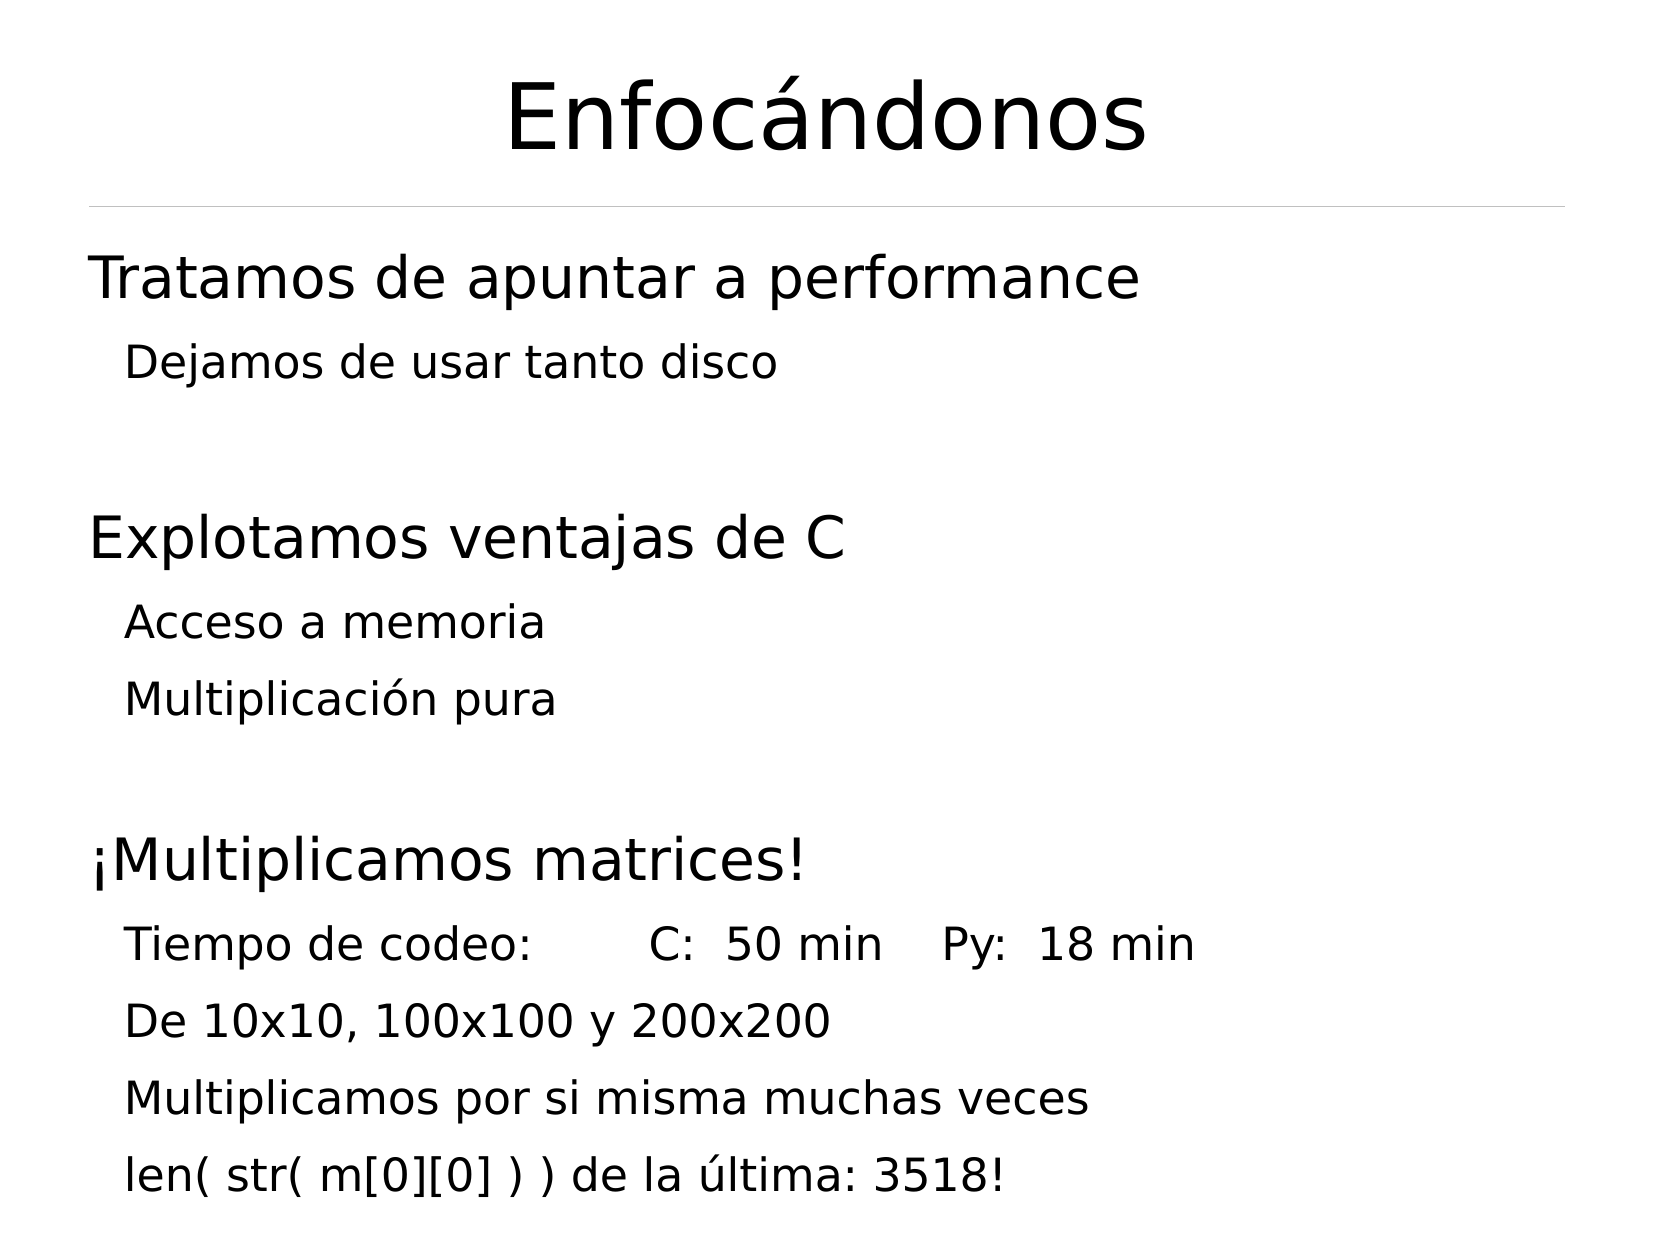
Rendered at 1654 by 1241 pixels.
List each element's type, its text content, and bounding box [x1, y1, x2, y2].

title Enfocándonos [88, 29, 1565, 206]
subtitle Tratamos de apuntar a performance Dejamos de usar tanto disco Explotamos ventajas de C Acceso a memoria Multiplicación pura ¡Multiplicamos matrices! Tiempo de codeo: C: 50 min Py: 18 min De 10x10, 100x100 y 200x200 Multiplicamos por si misma muchas veces len( str( m[0][0] ) ) de la última: 3518! [88, 206, 1571, 1241]
